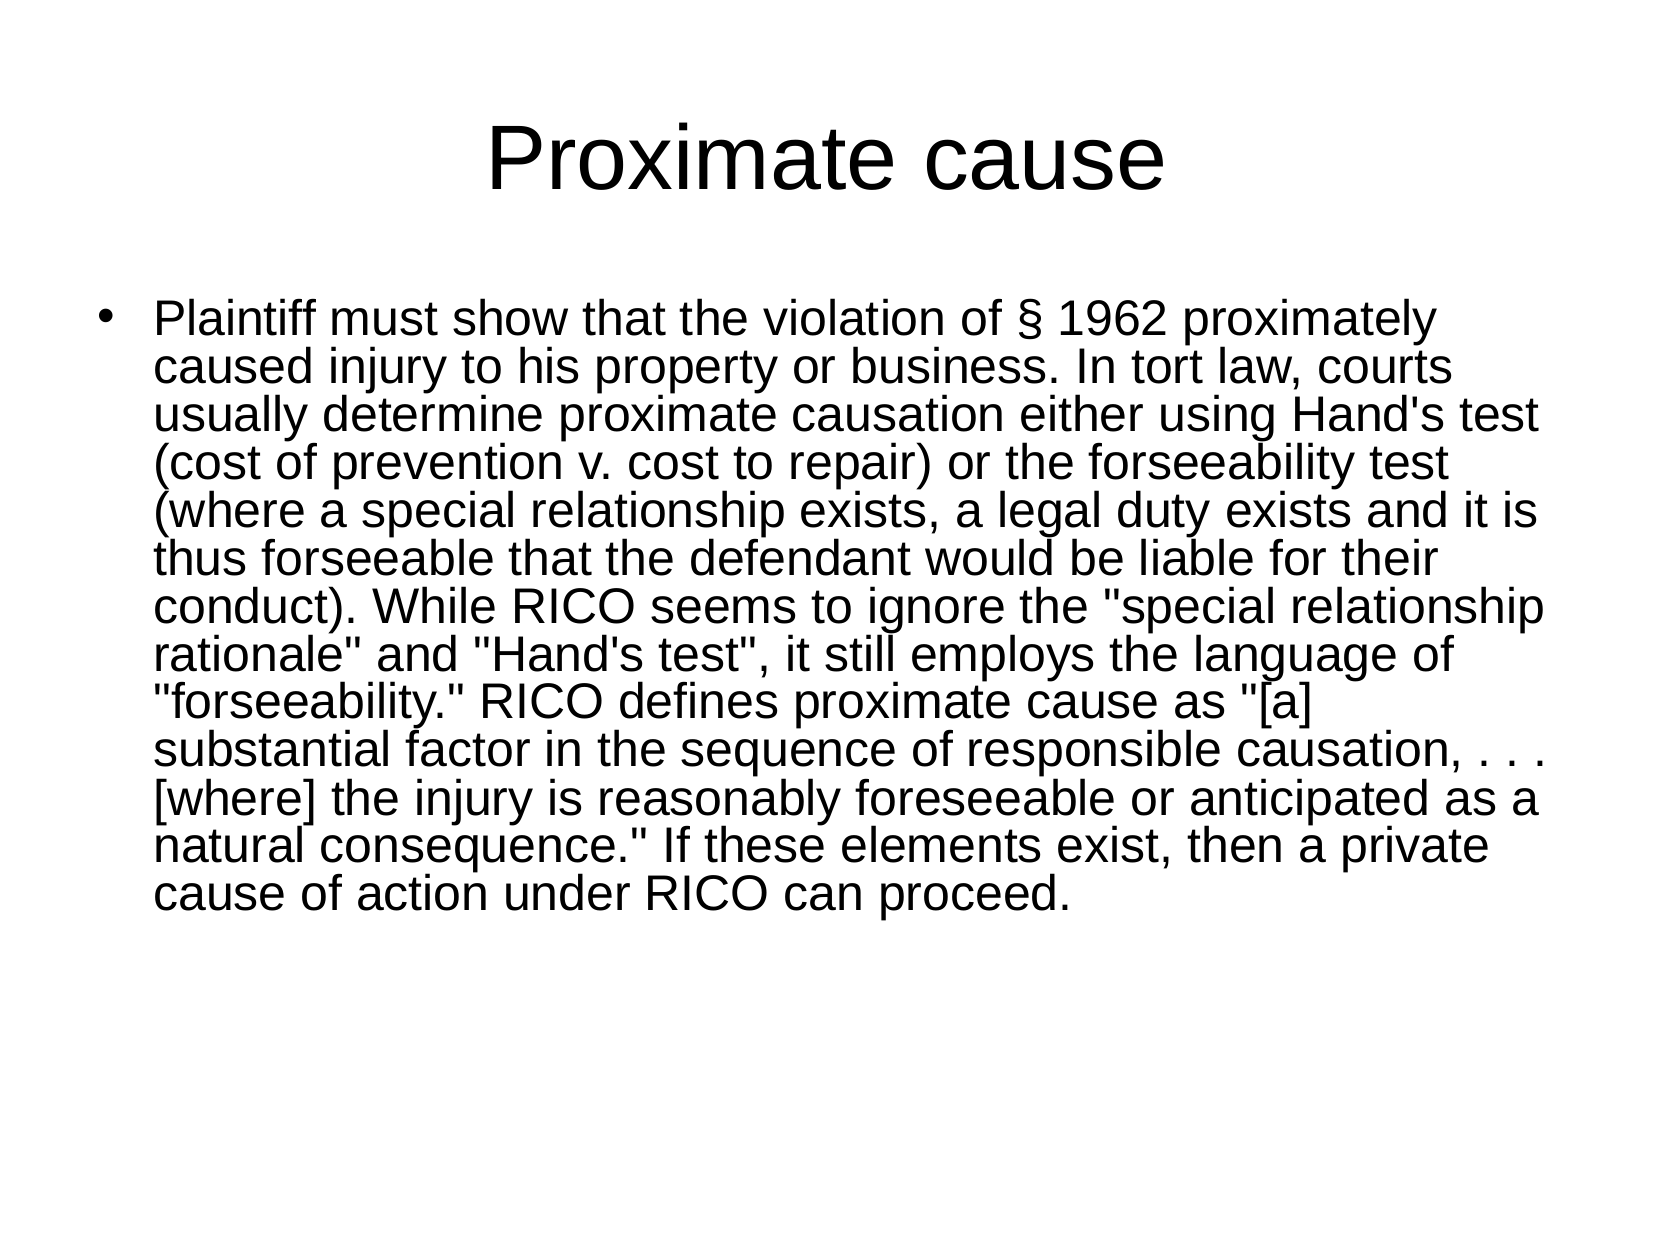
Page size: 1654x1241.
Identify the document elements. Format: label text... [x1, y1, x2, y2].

title Proximate cause [82, 49, 1571, 257]
list Plaintiff must show that the violation of § 1962 proximately caused injury to his property or business. In tort law, courts usually determine proximate causation either using Hand's test (cost of prevention v. cost to repair) or the forseeability test (where a special relationship exists, a legal duty exists and it is thus forseeable that the defendant would be liable for their conduct). While RICO seems to ignore the "special relationship rationale" and "Hand's test", it still employs the language of "forseeability." RICO defines proximate cause as "[a] substantial factor in the sequence of responsible causation, . . .[where] the injury is reasonably foreseeable or anticipated as a natural consequence." If these elements exist, then a private cause of action under RICO can proceed. [82, 289, 1571, 1108]
